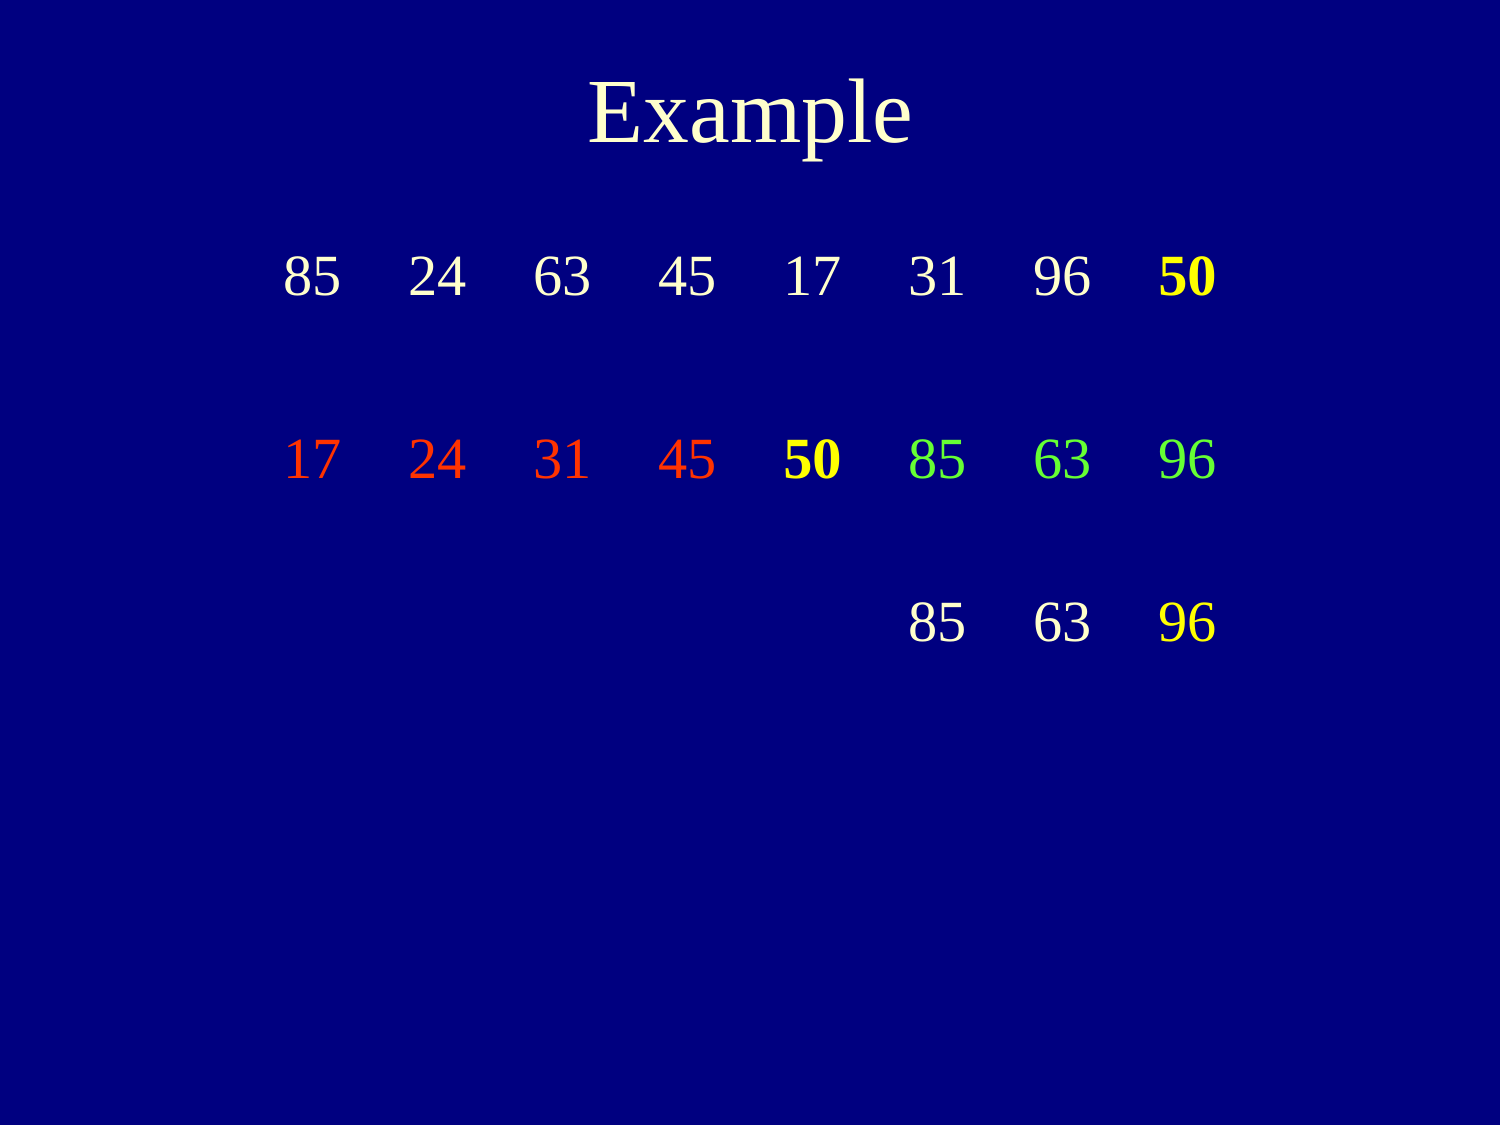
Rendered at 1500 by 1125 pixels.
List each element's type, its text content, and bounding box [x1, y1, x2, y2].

table_header 96 [1000, 229, 1125, 325]
table_header 63 [500, 229, 625, 325]
table_header 63 [1000, 413, 1125, 512]
table_header 31 [875, 229, 1000, 325]
table_header 85 [875, 575, 1000, 675]
table_header 31 [500, 413, 625, 512]
table_header 24 [375, 413, 500, 512]
table_header 17 [750, 229, 875, 325]
table_header 85 [875, 413, 1000, 512]
title Example [22, 43, 1480, 169]
table_header 63 [1000, 575, 1125, 675]
table_header 96 [1125, 575, 1250, 675]
table_header 24 [375, 229, 500, 325]
table_header 50 [750, 413, 875, 512]
table_header 96 [1125, 413, 1250, 512]
table_header 17 [250, 413, 375, 512]
table_header 45 [625, 229, 750, 325]
table_header 85 [250, 229, 375, 325]
table_header 45 [625, 413, 750, 512]
table_header 50 [1125, 229, 1250, 325]
